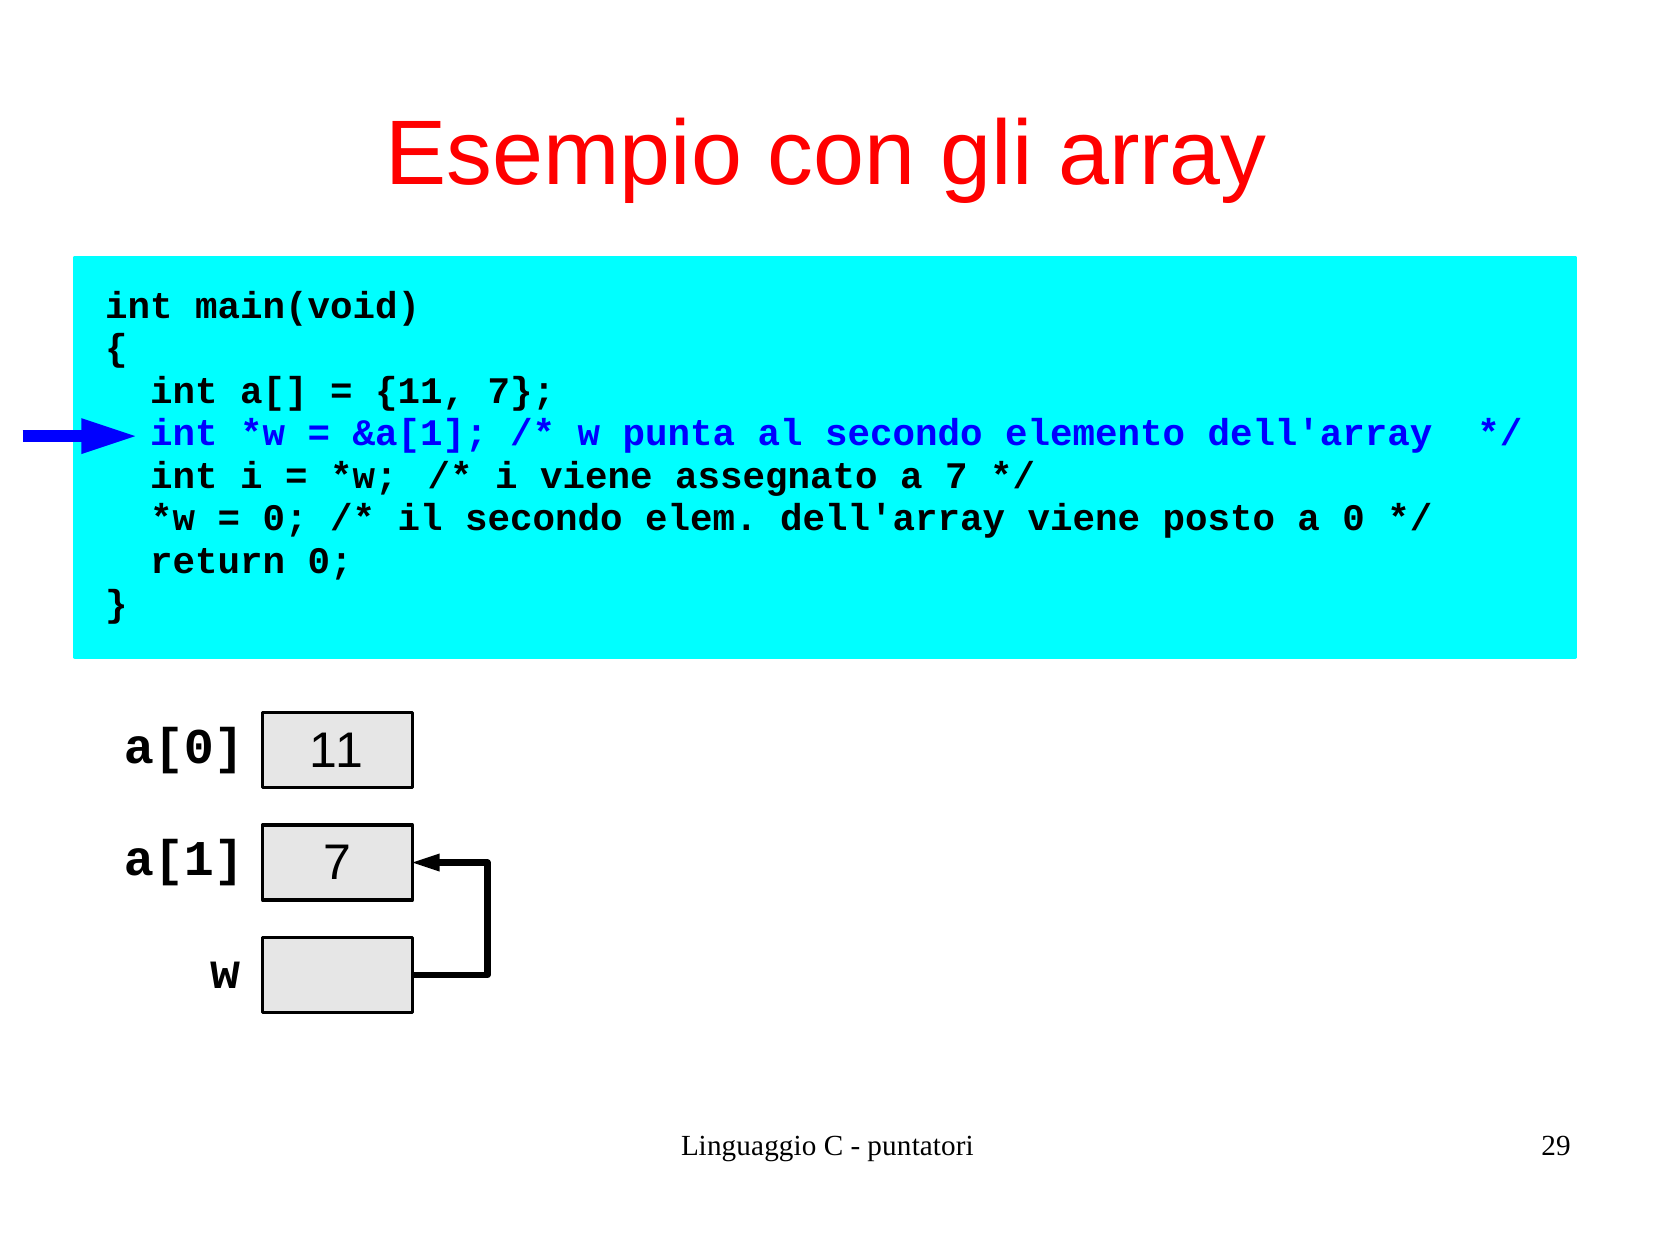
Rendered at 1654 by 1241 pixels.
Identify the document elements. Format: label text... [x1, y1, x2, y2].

text_box 7 [262, 825, 413, 901]
text_box int main(void) { int a[] = {11, 7}; int *w = &a[1]; /* w punta al secondo elemento dell'array */ int i = *w; /* i viene assegnato a 7 */ *w = 0; /* il secondo elem. dell'array viene posto a 0 */ return 0; } [75, 257, 1576, 658]
text_box a[1] [112, 825, 256, 901]
text_box [263, 937, 413, 1013]
text_box w [187, 937, 263, 1013]
title Esempio con gli array [82, 49, 1571, 257]
text_box a[0] [112, 712, 256, 788]
text_box 11 [262, 712, 413, 788]
